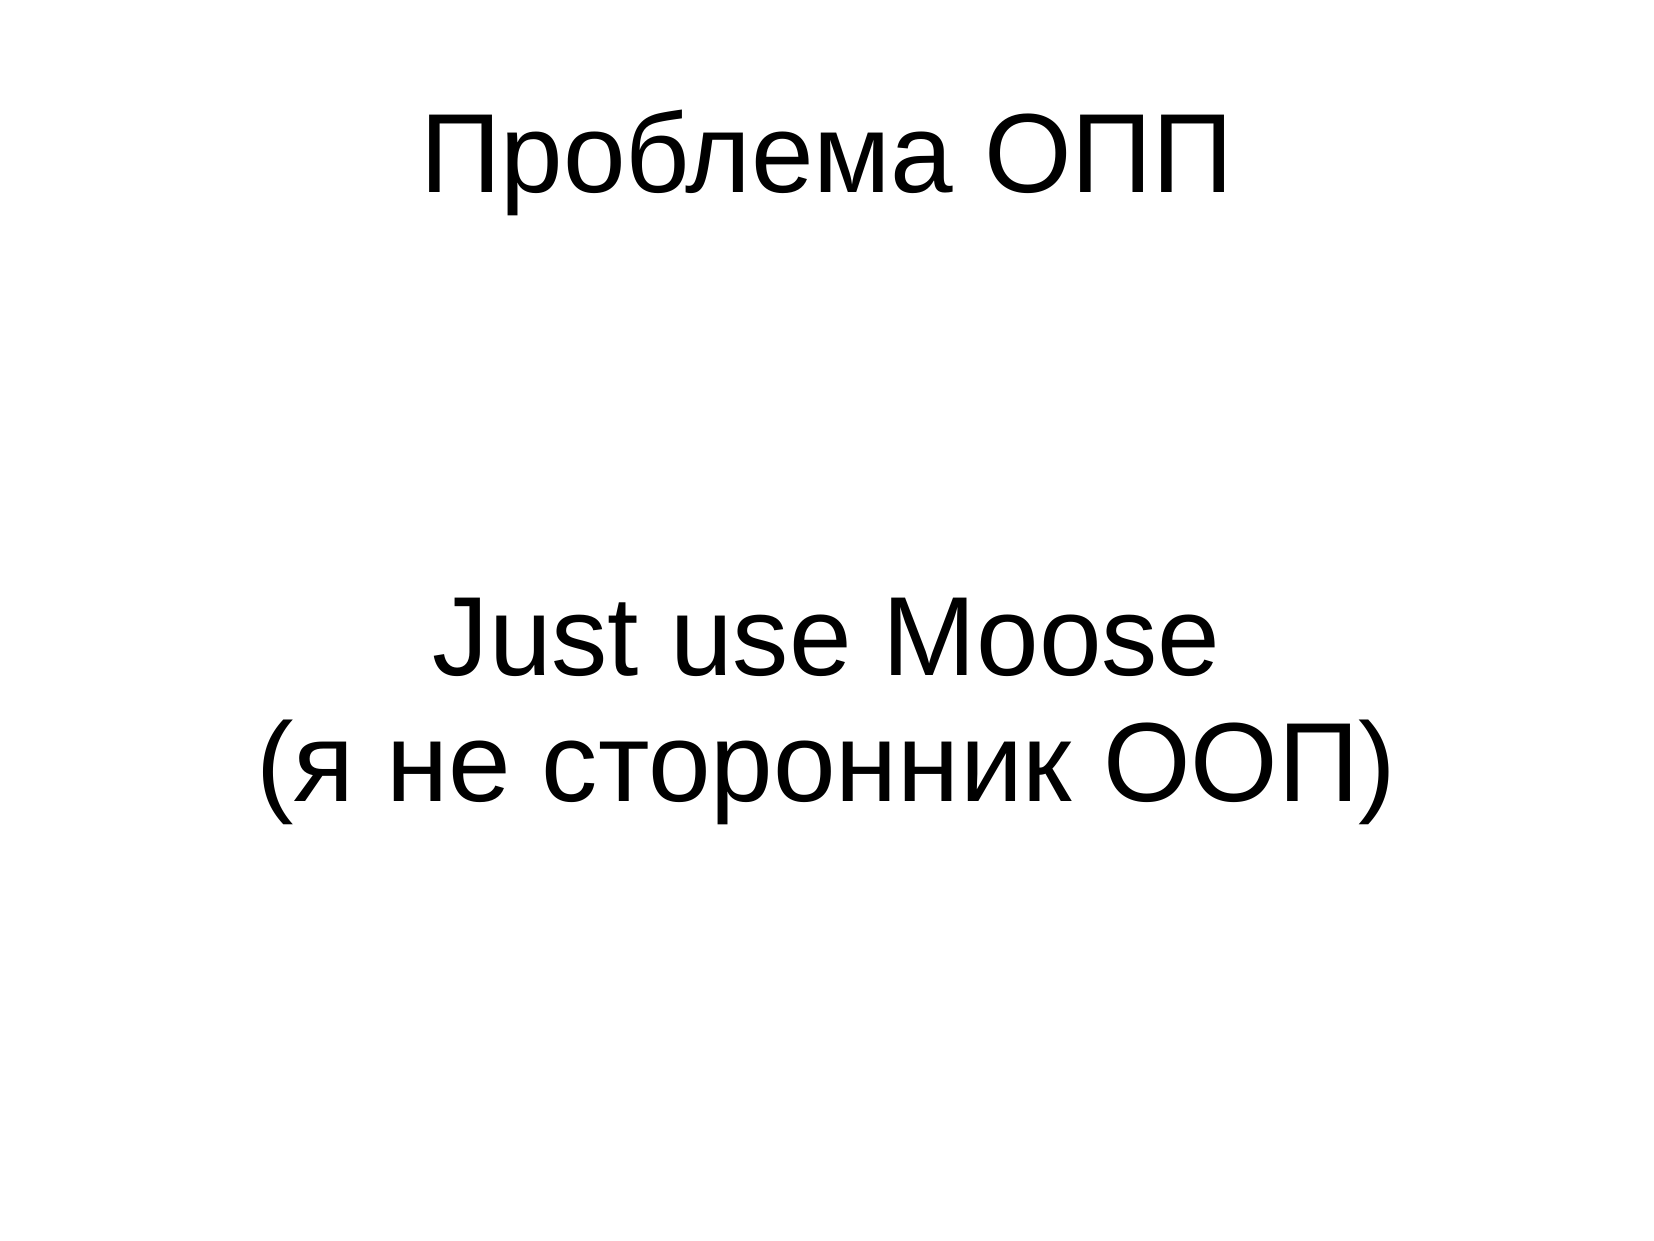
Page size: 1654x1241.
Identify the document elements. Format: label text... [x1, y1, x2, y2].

subtitle Just use Moose (я не сторонник ООП) [82, 297, 1571, 1102]
title Проблема ОПП [82, 56, 1571, 250]
